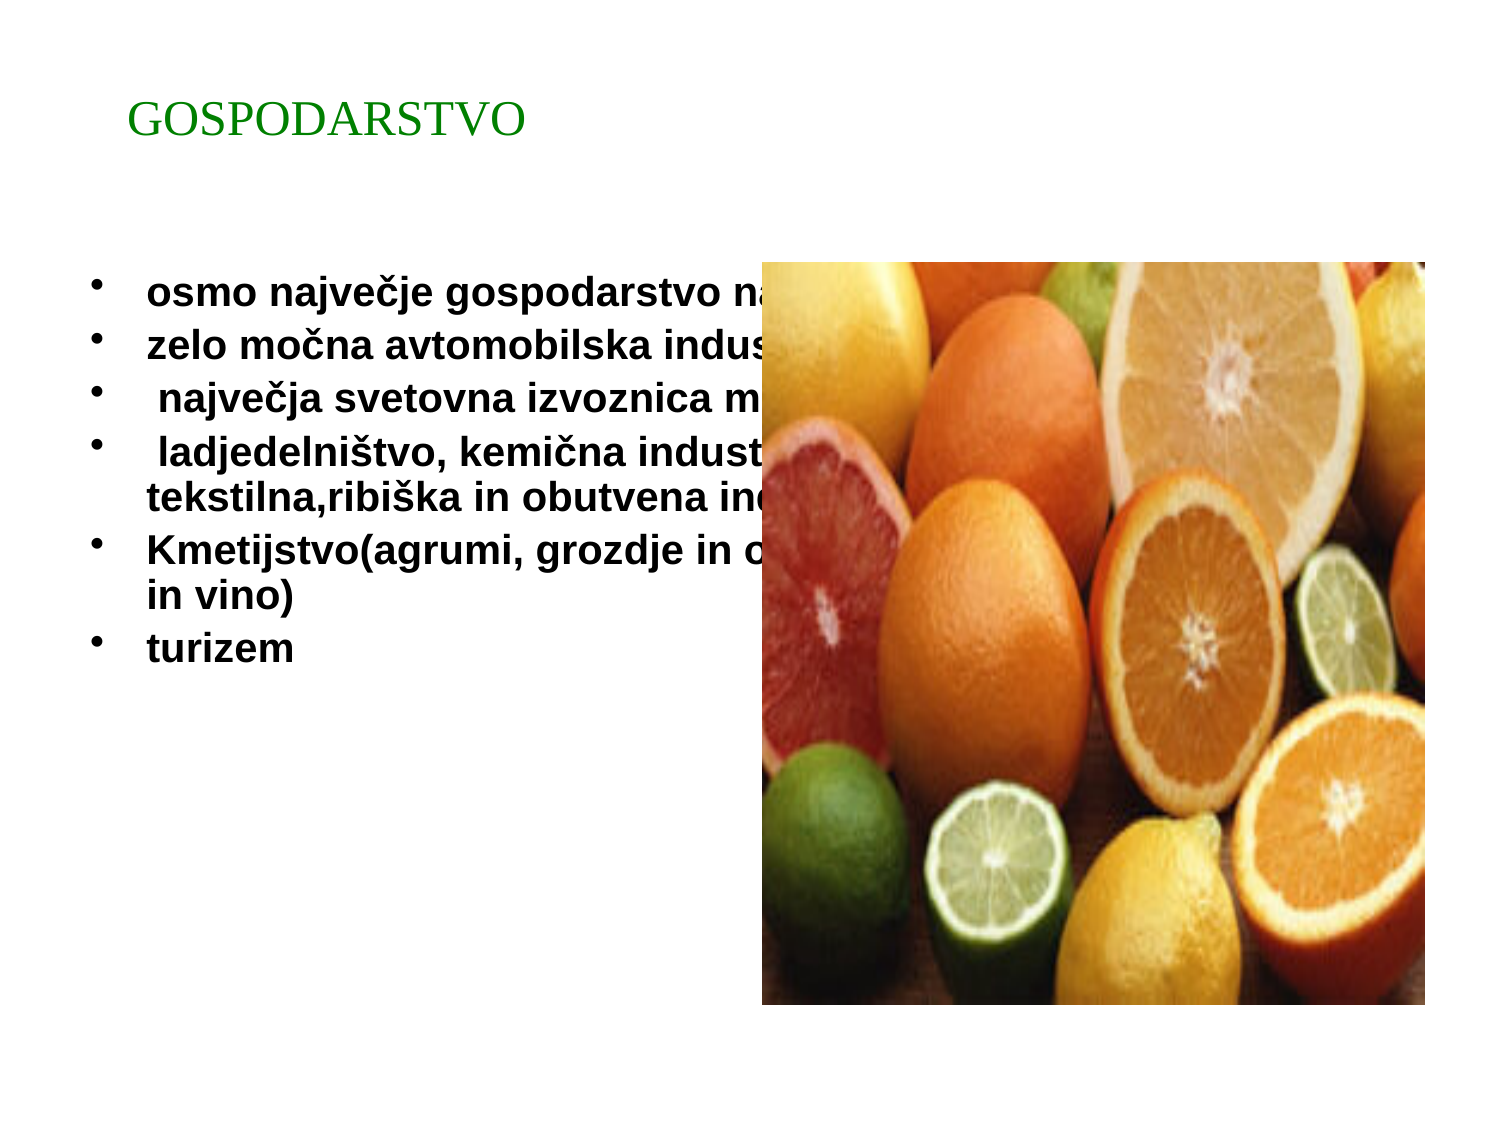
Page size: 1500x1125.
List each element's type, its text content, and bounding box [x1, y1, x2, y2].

picture [762, 262, 1425, 1005]
list osmo največje gospodarstvo na svetu zelo močna avtomobilska industrija največja svetovna izvoznica motornih vozil ladjedelništvo, kemična industrija, jeklarska industrija, tekstilna,ribiška in obutvena industrija Kmetijstvo(agrumi, grozdje in olive,iz teh pridelkov,olivno olje in vino) turizem [75, 262, 762, 1005]
text_box GOSPODARSTVO [112, 78, 1270, 185]
